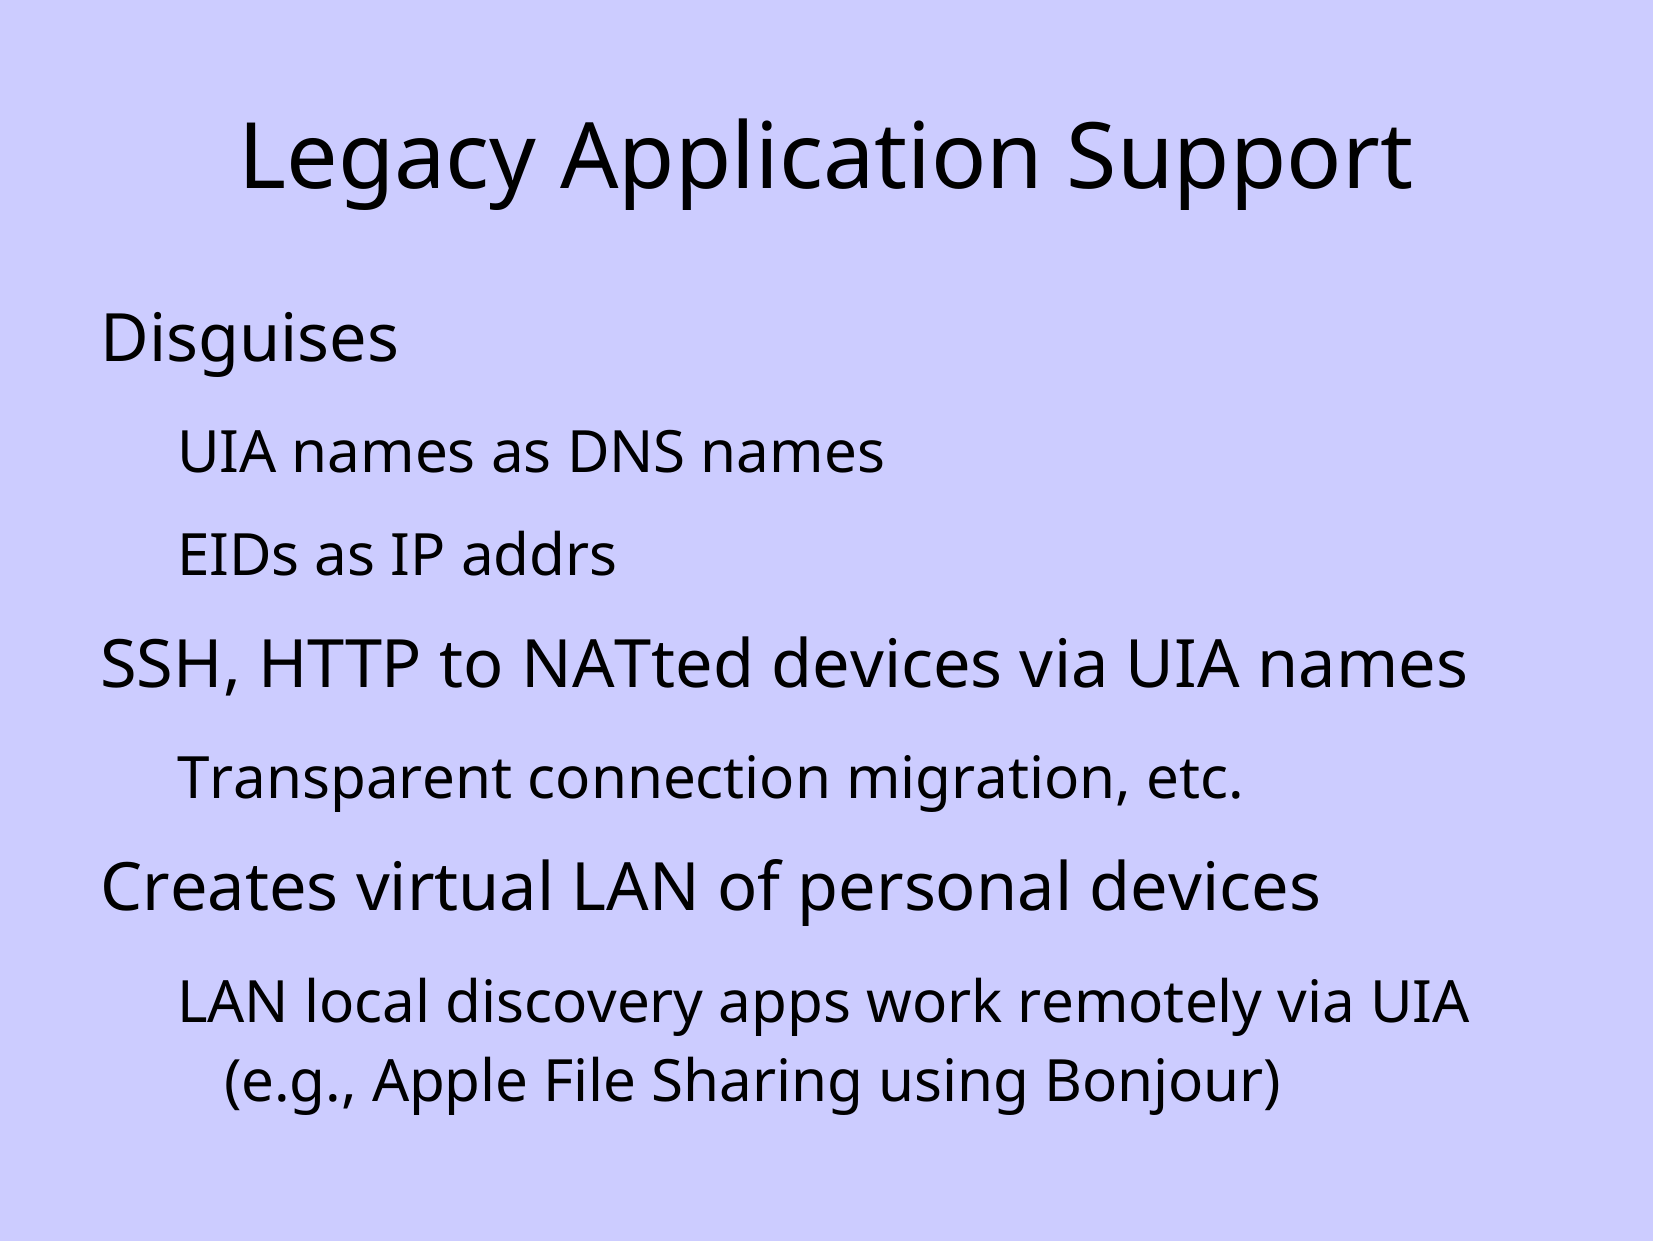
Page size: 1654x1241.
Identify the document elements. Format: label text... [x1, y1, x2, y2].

title Legacy Application Support [82, 49, 1571, 257]
list Disguises UIA names as DNS names EIDs as IP addrs SSH, HTTP to NATted devices via UIA names Transparent connection migration, etc. Creates virtual LAN of personal devices LAN local discovery apps work remotely via UIA (e.g., Apple File Sharing using Bonjour) [82, 290, 1571, 1095]
